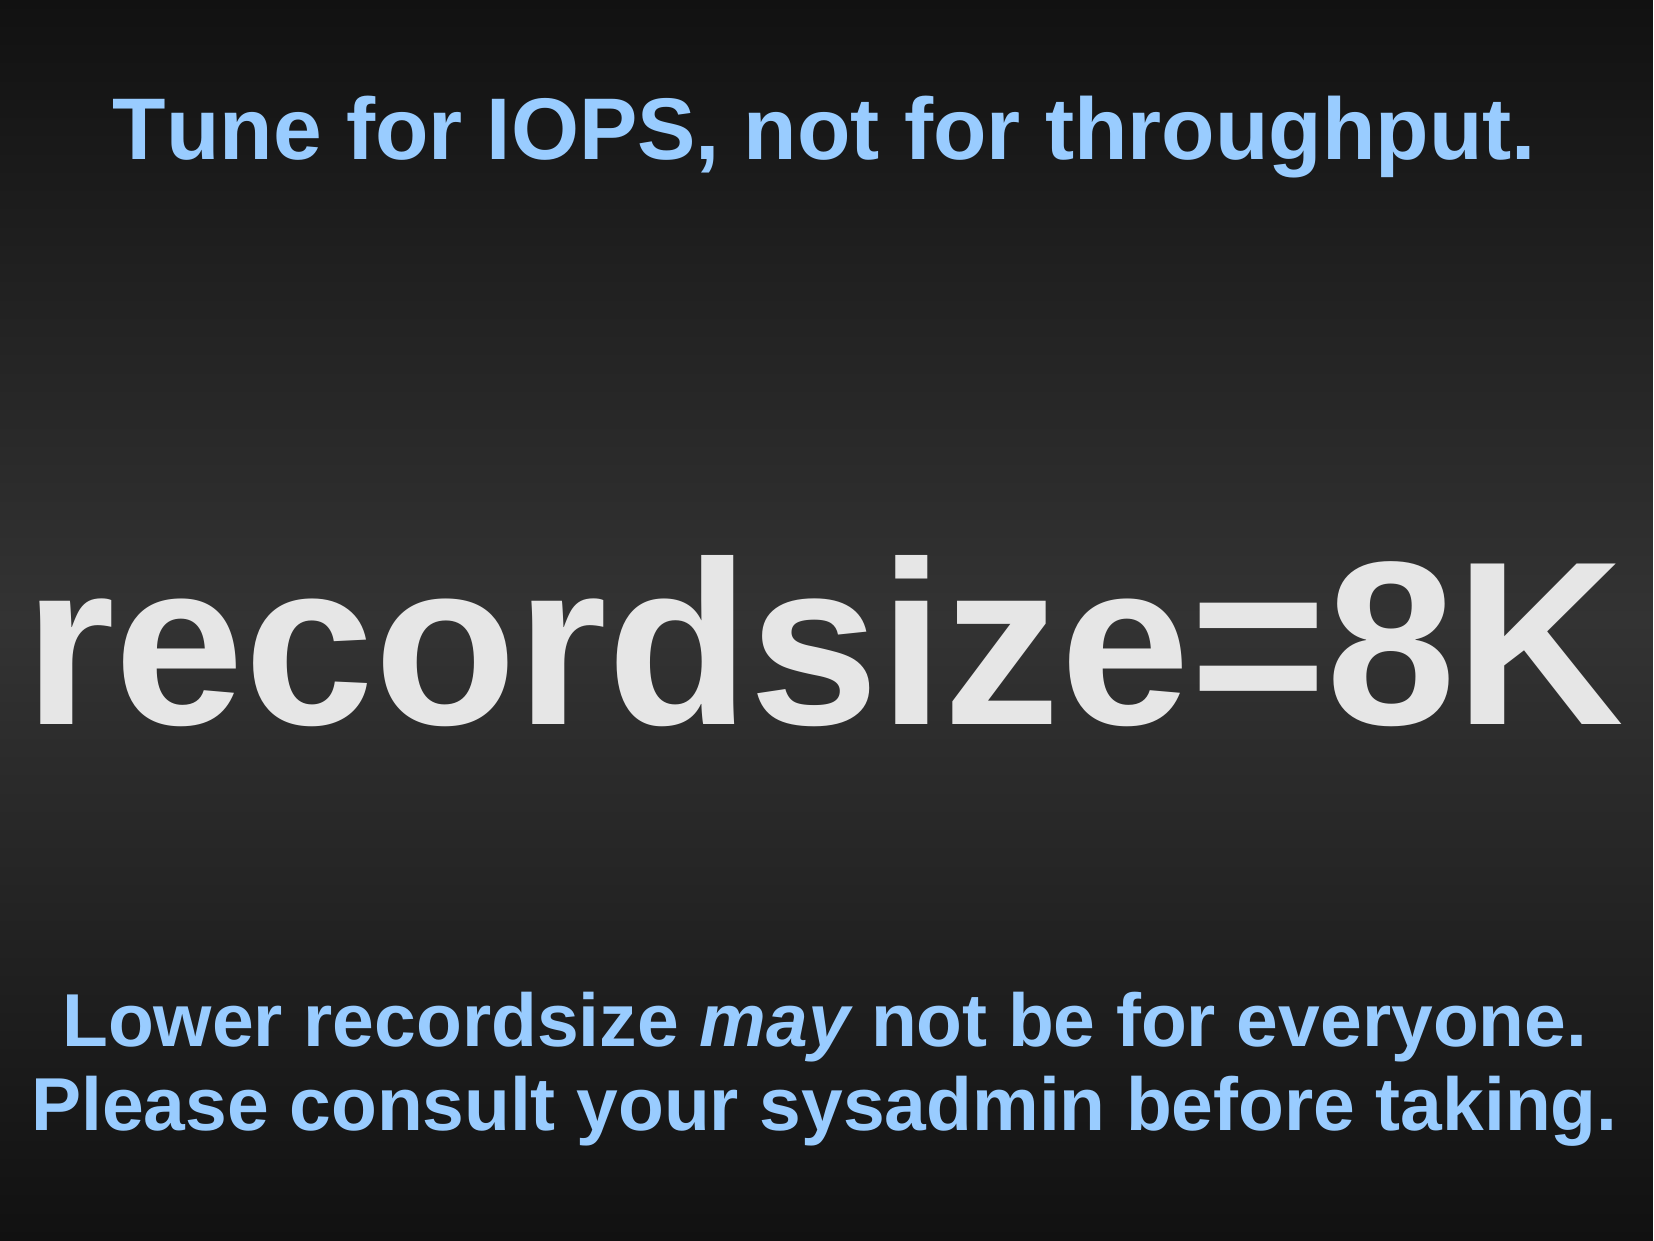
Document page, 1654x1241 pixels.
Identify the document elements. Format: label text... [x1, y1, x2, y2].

title Tune for IOPS, not for throughput. [0, 2, 1651, 256]
title recordsize=8K Lower recordsize may not be for everyone. Please consult your sysadmin before taking. [0, 270, 1651, 1241]
